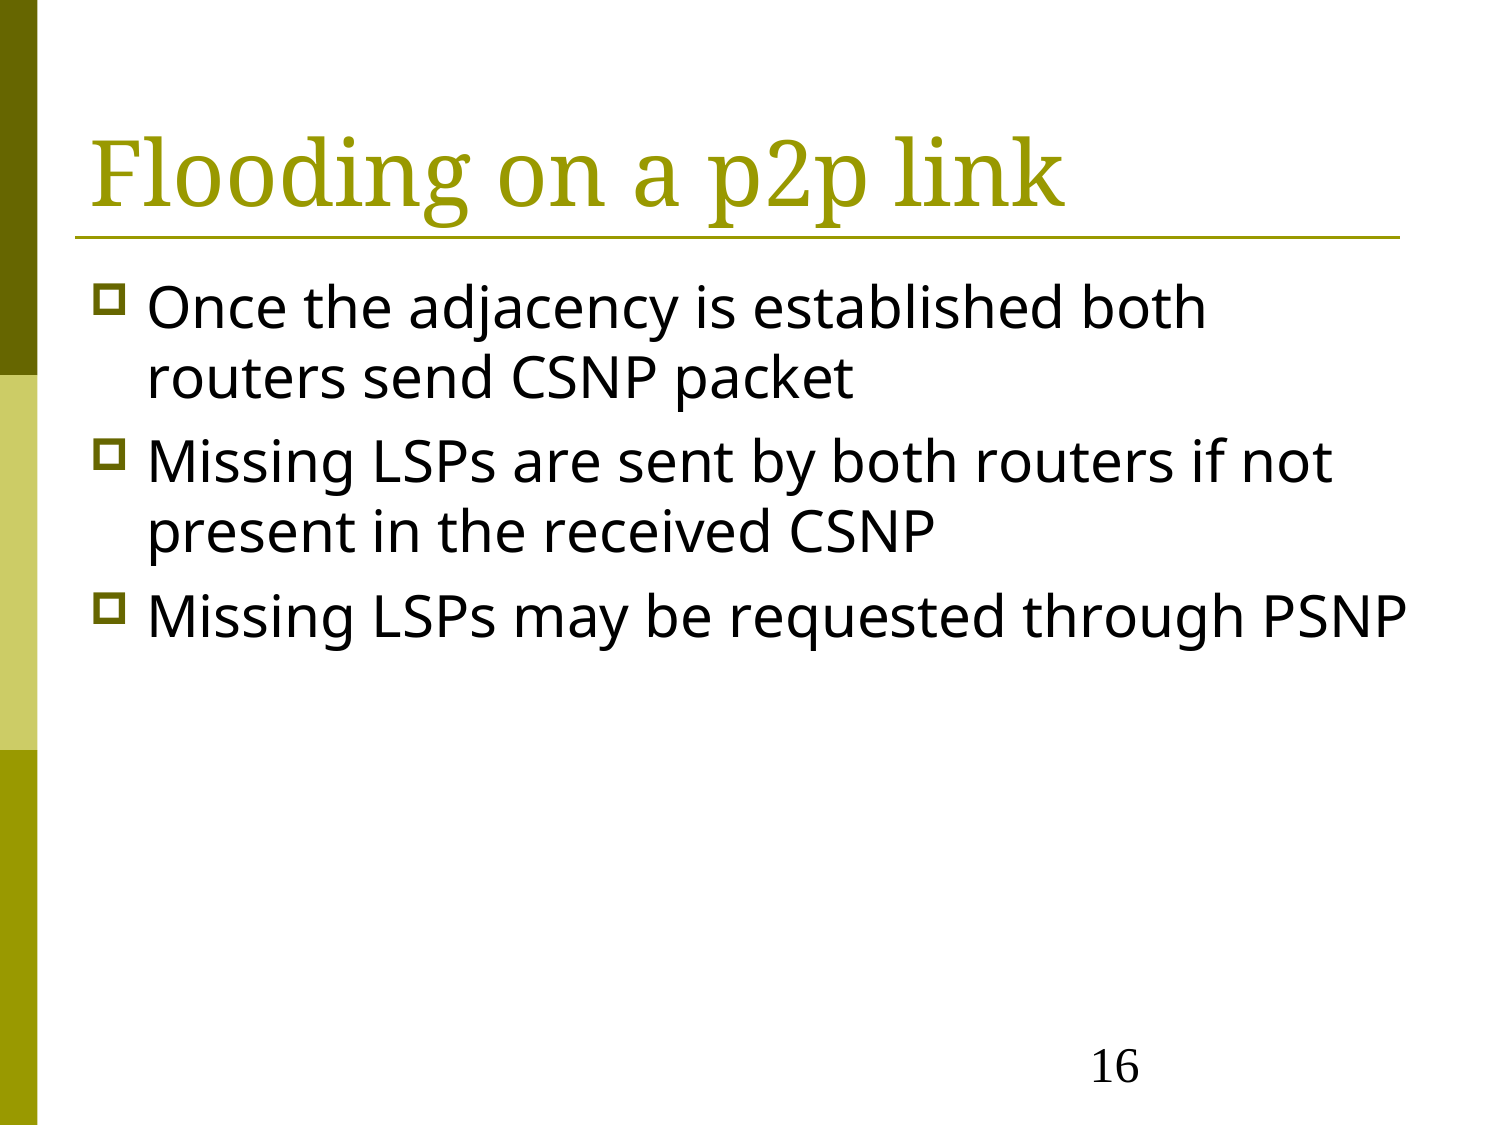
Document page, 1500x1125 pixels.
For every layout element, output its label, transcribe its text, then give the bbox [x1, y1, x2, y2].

list Once the adjacency is established both routers send CSNP packet Missing LSPs are sent by both routers if not present in the received CSNP Missing LSPs may be requested through PSNP [75, 262, 1426, 1006]
title Flooding on a p2p link [75, 45, 1426, 233]
